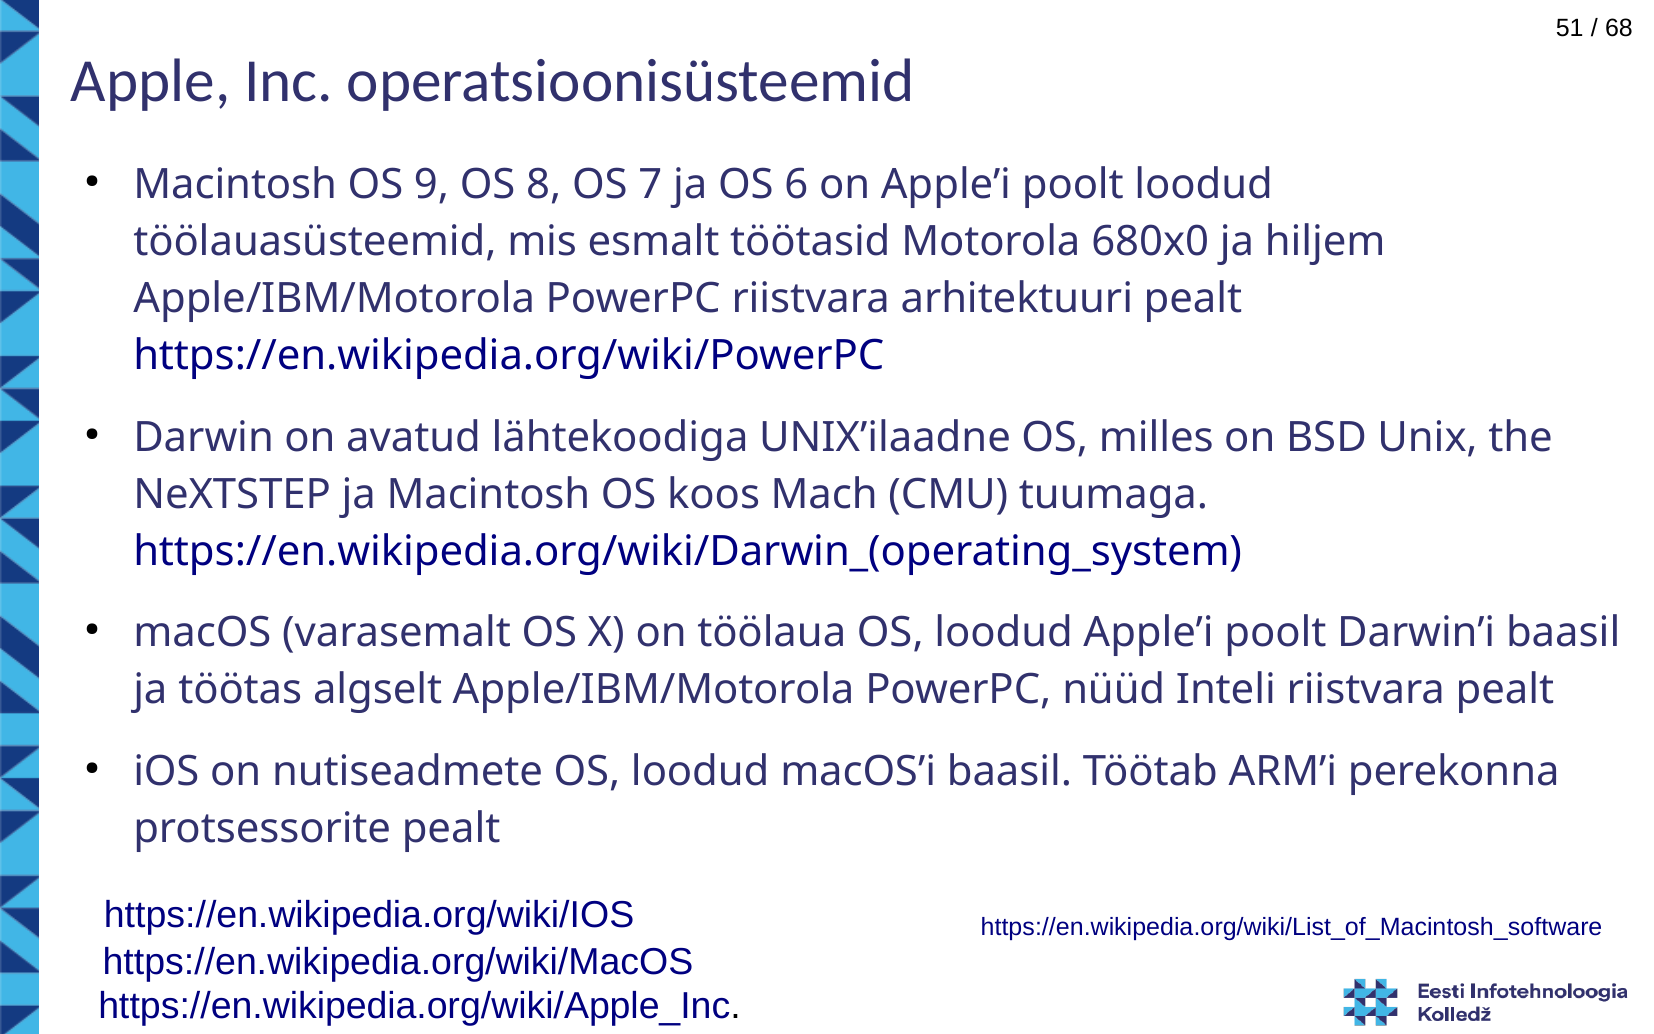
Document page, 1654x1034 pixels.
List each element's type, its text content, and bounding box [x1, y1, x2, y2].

text_box https://en.wikipedia.org/wiki/IOS [89, 885, 650, 943]
list Macintosh OS 9, OS 8, OS 7 ja OS 6 on Apple’i poolt loodud töölauasüsteemid, mis esmalt töötasid Motorola 680x0 ja hiljem Apple/IBM/Motorola PowerPC riistvara arhitektuuri pealt https://en.wikipedia.org/wiki/PowerPC Darwin on avatud lähtekoodiga UNIX’ilaadne OS, milles on BSD Unix, the NeXTSTEP ja Macintosh OS koos Mach (CMU) tuumaga. https://en.wikipedia.org/wiki/Darwin_(operating_system) macOS (varasemalt OS X) on töölaua OS, loodud Apple’i poolt Darwin’i baasil ja töötas algselt Apple/IBM/Motorola PowerPC, nüüd Inteli riistvara pealt iOS on nutiseadmete OS, loodud macOS’i baasil. Töötab ARM’i perekonna protsessorite pealt [68, 153, 1630, 910]
title Apple, Inc. operatsioonisüsteemid [70, 41, 1630, 130]
text_box https://en.wikipedia.org/wiki/List_of_Macintosh_software [965, 904, 1630, 948]
text_box https://en.wikipedia.org/wiki/Apple_Inc. [83, 977, 756, 1034]
text_box https://en.wikipedia.org/wiki/MacOS [87, 933, 745, 990]
